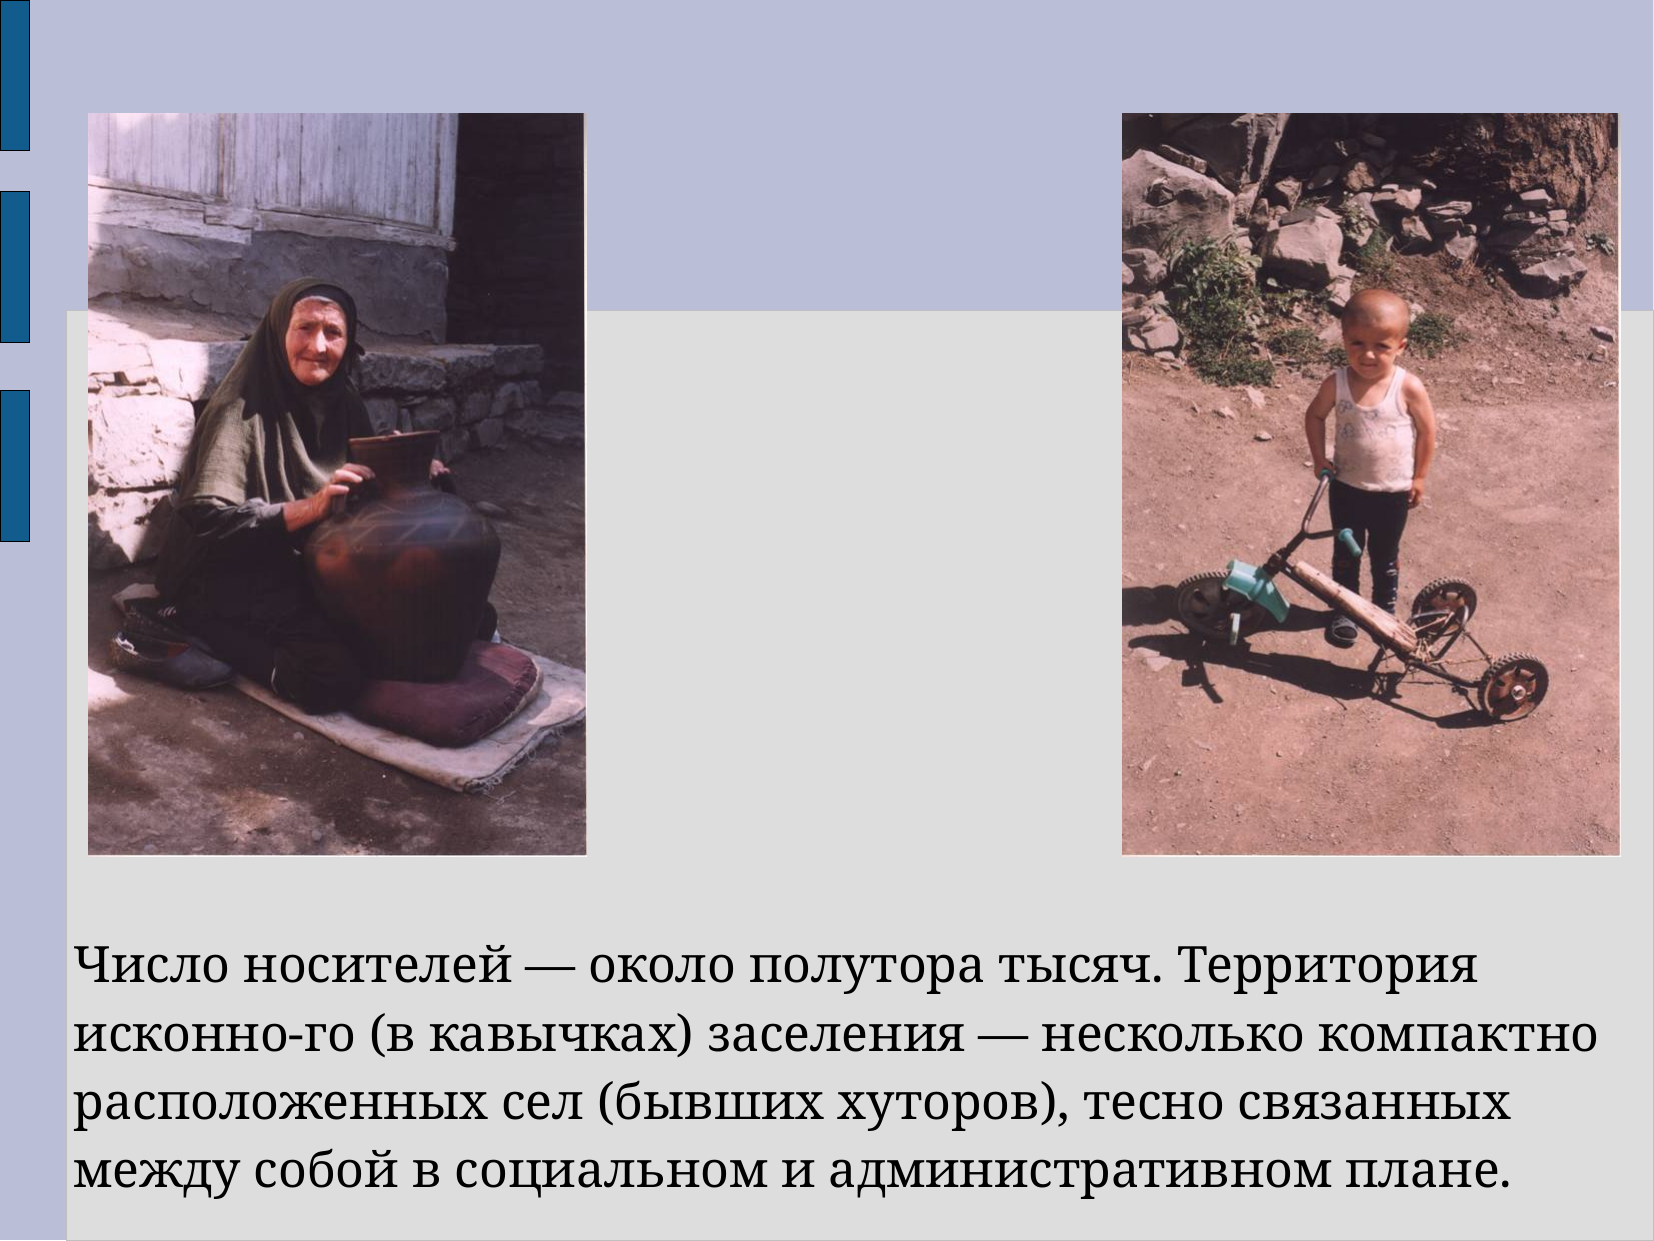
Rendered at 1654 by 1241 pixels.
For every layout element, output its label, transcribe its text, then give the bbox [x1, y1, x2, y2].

picture [88, 113, 587, 857]
picture [1122, 113, 1621, 857]
text_box Число носителей — около полутора тысяч. Территория исконно-го (в кавычках) заселения — несколько компактно расположенных сел (бывших хуторов), тесно связанных между собой в социальном и административном плане. [59, 922, 1654, 1205]
